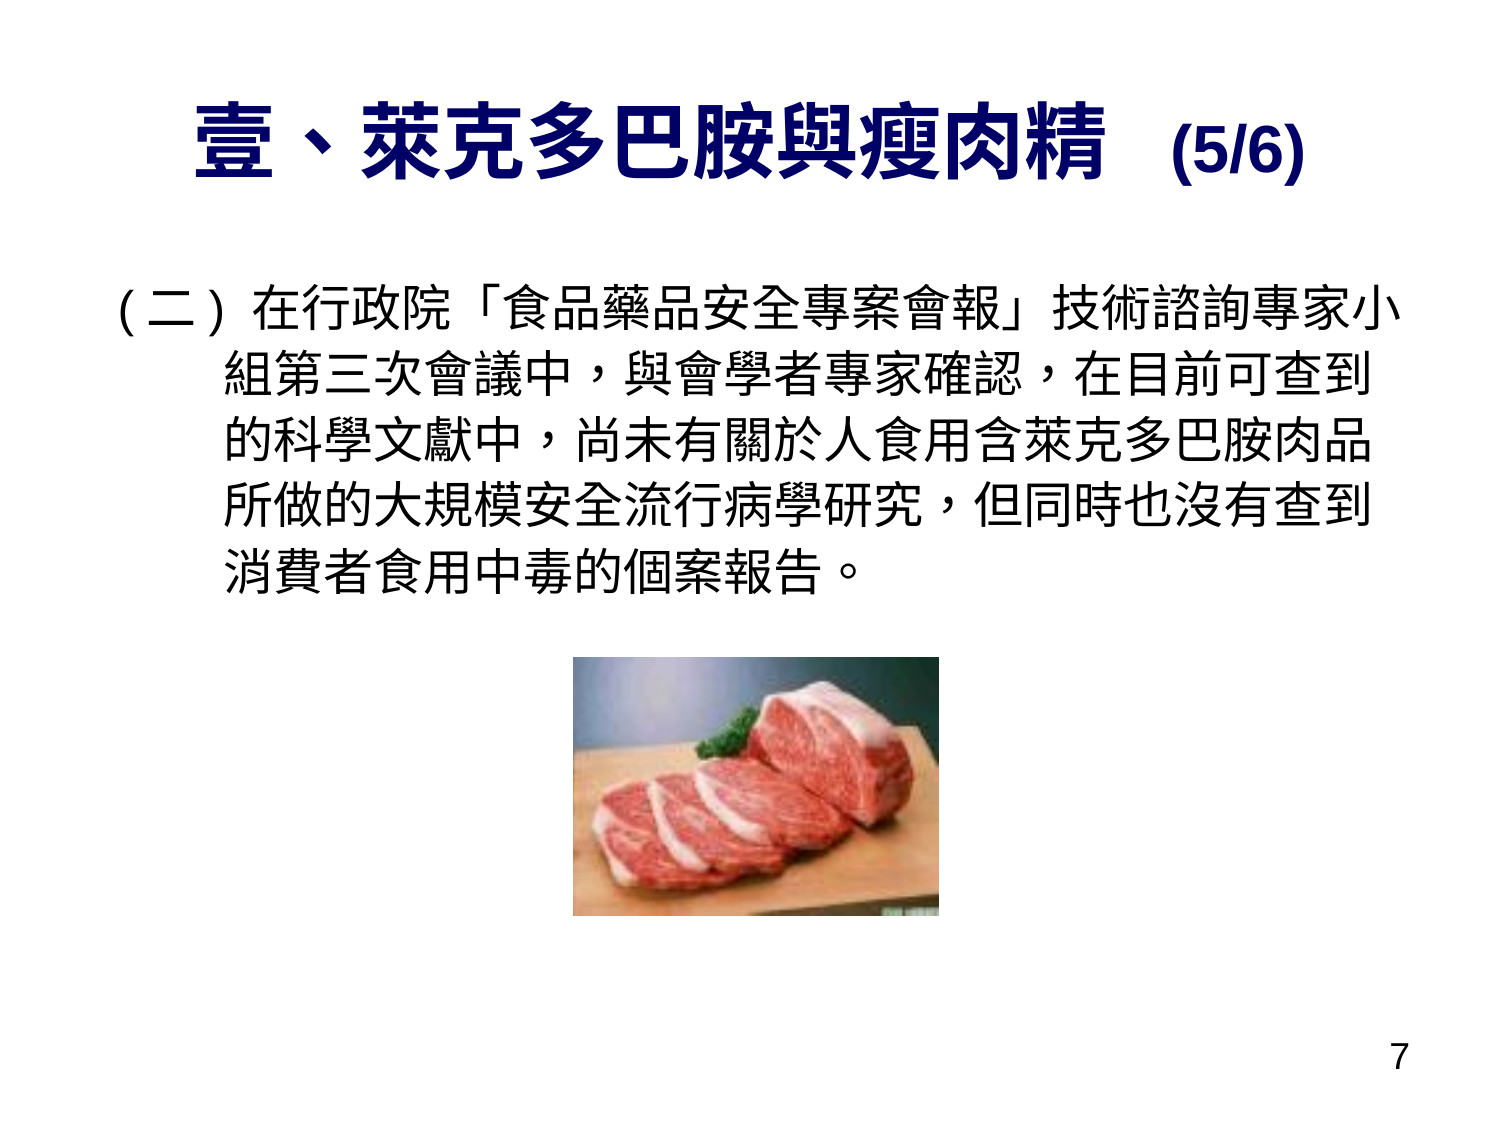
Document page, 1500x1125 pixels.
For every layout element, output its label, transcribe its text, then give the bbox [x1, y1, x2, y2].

picture [572, 657, 940, 916]
list (二) 在行政院「食品藥品安全專案會報」技術諮詢專家小組第三次會議中，與會學者專家確認，在目前可查到的科學文獻中，尚未有關於人食用含萊克多巴胺肉品所做的大規模安全流行病學研究，但同時也沒有查到消費者食用中毒的個案報告。 [75, 262, 1426, 1005]
title 壹、萊克多巴胺與瘦肉精 (5/6) [75, 45, 1426, 233]
